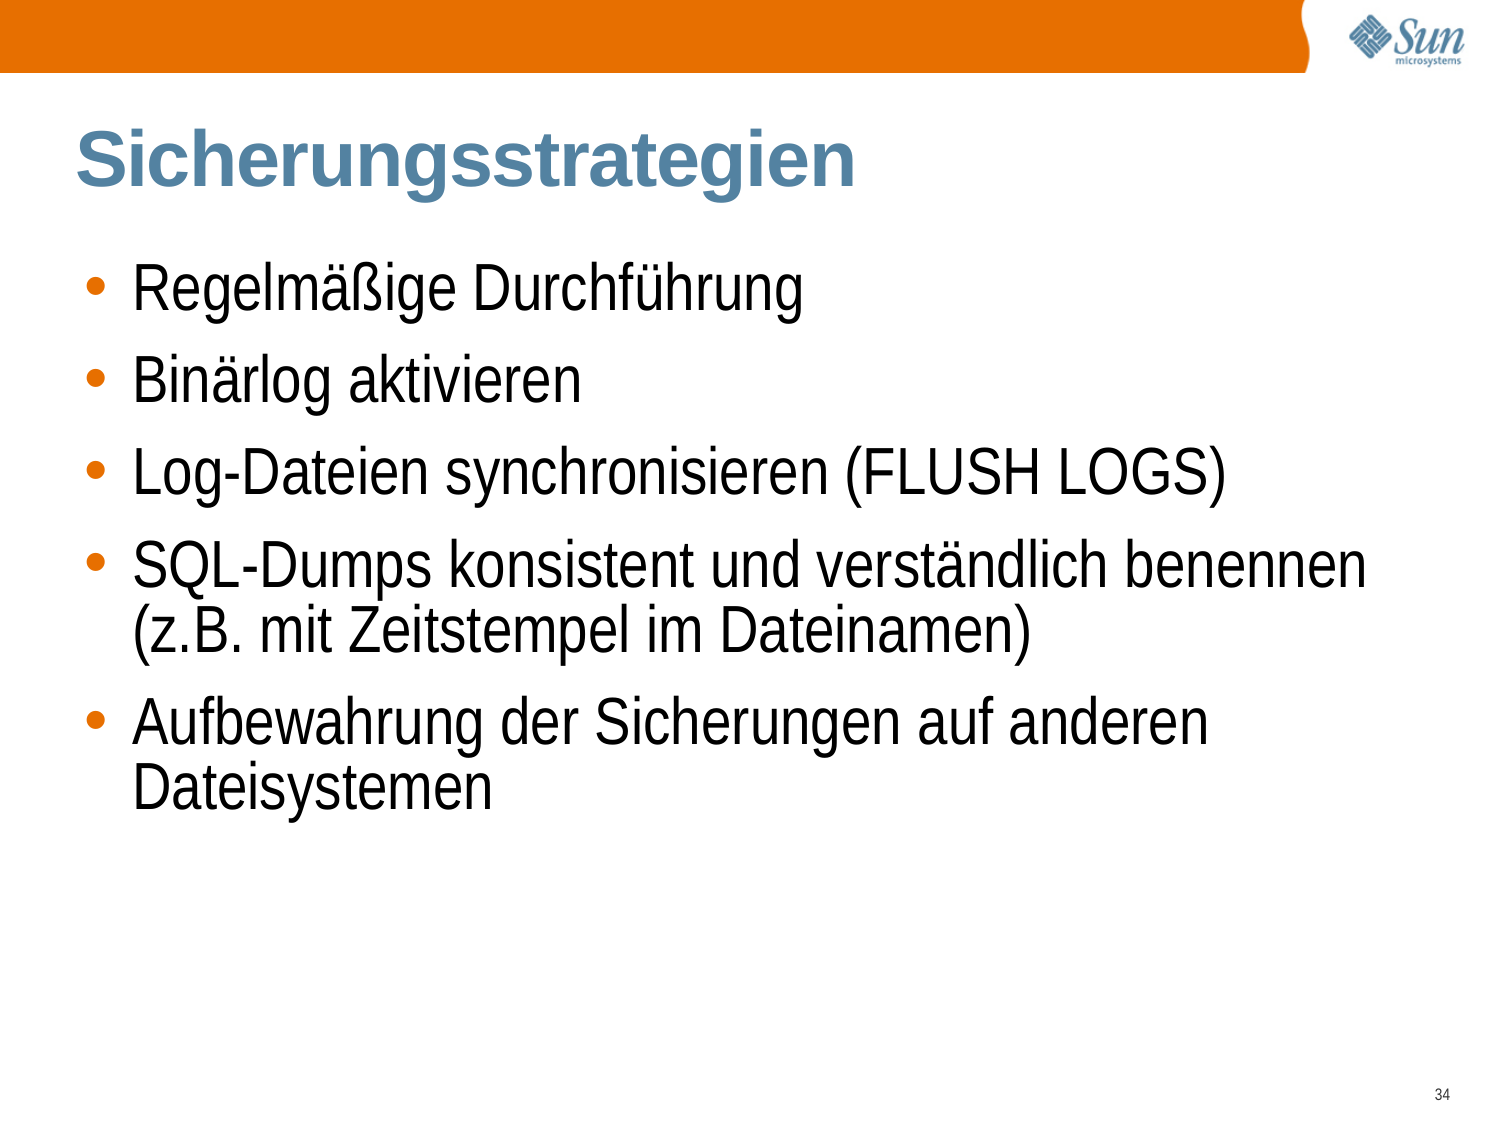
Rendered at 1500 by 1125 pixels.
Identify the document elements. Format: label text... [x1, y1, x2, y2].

title Sicherungsstrategien [75, 123, 1437, 227]
picture [0, 0, 1500, 73]
list Regelmäßige Durchführung Binärlog aktivieren Log-Dateien synchronisieren (FLUSH LOGS) SQL-Dumps konsistent und verständlich benennen (z.B. mit Zeitstempel im Dateinamen) Aufbewahrung der Sicherungen auf anderen Dateisystemen [64, 258, 1401, 1047]
